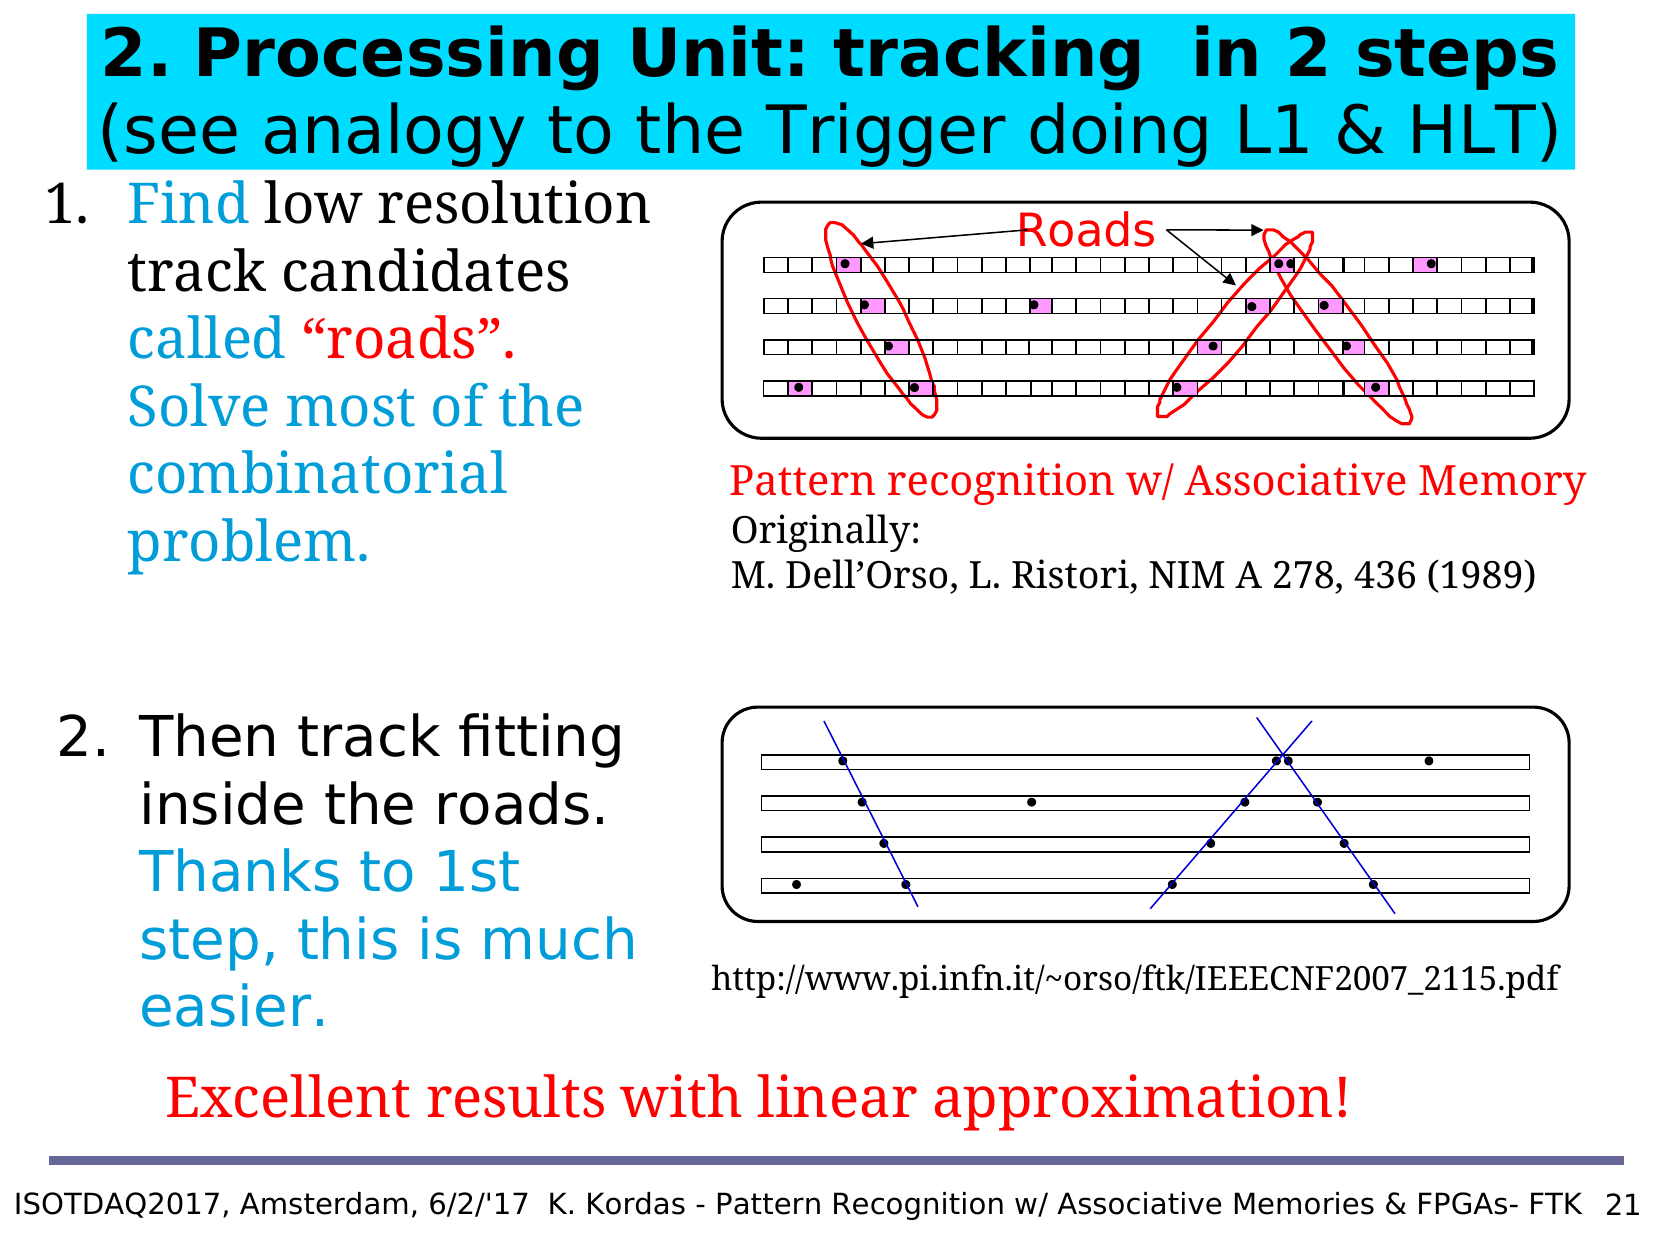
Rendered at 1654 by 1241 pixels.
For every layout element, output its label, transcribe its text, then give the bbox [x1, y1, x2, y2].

text_box [1198, 341, 1221, 354]
text_box [1369, 881, 1375, 889]
text_box [884, 341, 908, 354]
text_box Roads [1001, 193, 1172, 264]
text_box Find low resolution track candidates called “roads”. Solve most of the combinatorial problem. [27, 159, 684, 582]
text_box [1171, 882, 1177, 889]
text_box Roads [1024, 216, 1036, 228]
text_box [1414, 258, 1436, 272]
text_box [1365, 381, 1388, 396]
text_box [1173, 381, 1197, 396]
text_box [1340, 840, 1346, 848]
text_box [1425, 757, 1433, 765]
text_box [858, 798, 865, 806]
text_box [1207, 839, 1215, 848]
text_box [1027, 798, 1036, 806]
text_box [902, 881, 907, 889]
text_box [880, 840, 886, 848]
text_box [1272, 757, 1279, 763]
text_box [1242, 799, 1249, 806]
text_box [837, 258, 860, 272]
text_box [1342, 341, 1364, 354]
text_box Originally: M. Dell’Orso, L. Ristori, NIM A 278, 436 (1989) [677, 498, 1648, 605]
title 2. Processing Unit: tracking in 2 steps (see analogy to the Trigger doing L1 & HLT) [86, 13, 1576, 170]
text_box [1247, 299, 1269, 313]
text_box Then track fitting inside the roads. Thanks to 1st step, this is much easier. [41, 693, 667, 1046]
text_box Excellent results with linear approximation! [148, 1053, 1370, 1138]
text_box [860, 299, 884, 313]
text_box [1271, 258, 1295, 272]
text_box [838, 757, 844, 765]
text_box [1319, 299, 1342, 313]
text_box http://www.pi.infn.it/~orso/ftk/IEEECNF2007_2115.pdf [694, 948, 1636, 1006]
text_box [1316, 798, 1322, 805]
text_box Pattern recognition w/ Associative Memory [712, 445, 1654, 513]
text_box [789, 381, 811, 396]
text_box [1029, 299, 1051, 313]
text_box [910, 381, 932, 396]
text_box [792, 880, 801, 889]
